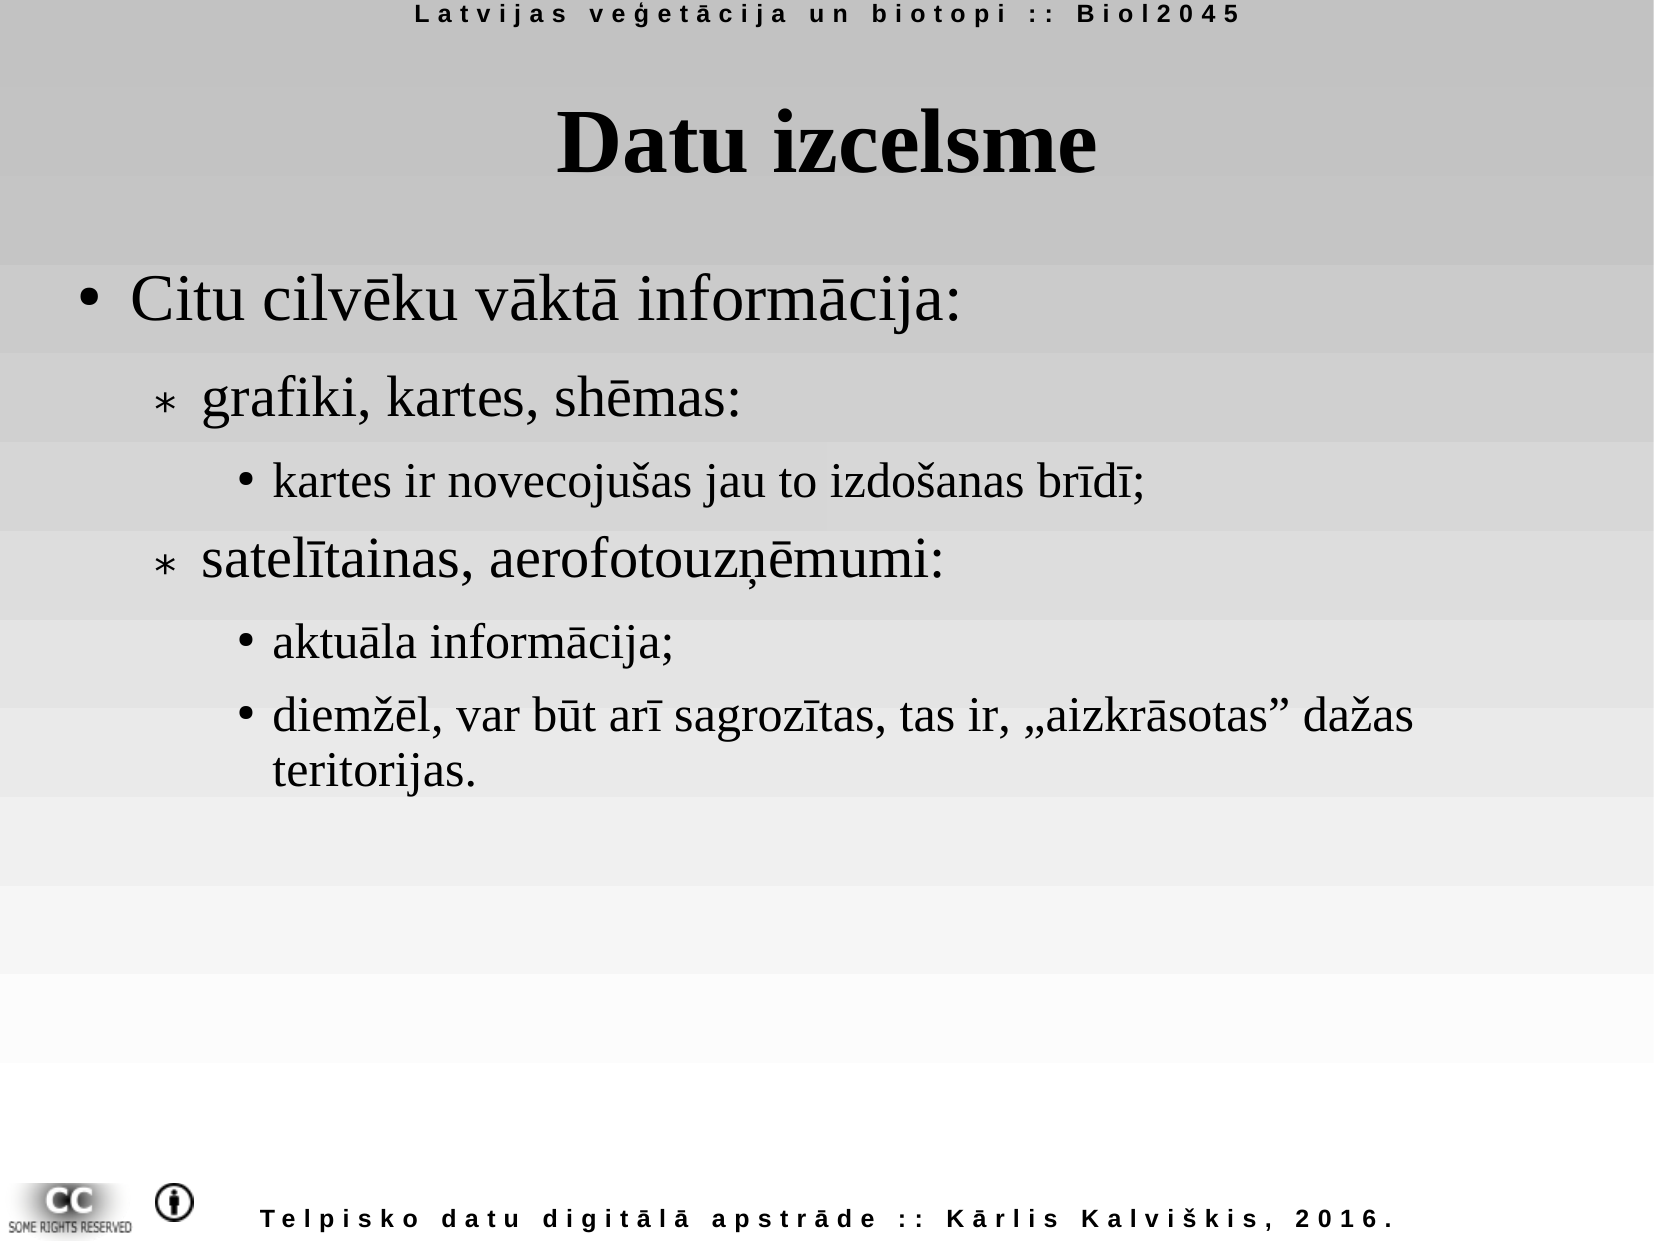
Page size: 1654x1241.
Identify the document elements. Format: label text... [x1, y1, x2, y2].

list Citu cilvēku vāktā informācija: grafiki, kartes, shēmas: kartes ir novecojušas jau to izdošanas brīdī; satelītainas, aerofotouzņēmumi: aktuāla informācija; diemžēl, var būt arī sagrozītas, tas ir, „aizkrāsotas” dažas teritorijas. [59, 261, 1596, 1175]
title Datu izcelsme [59, 37, 1596, 246]
picture [0, 0, 1654, 1241]
